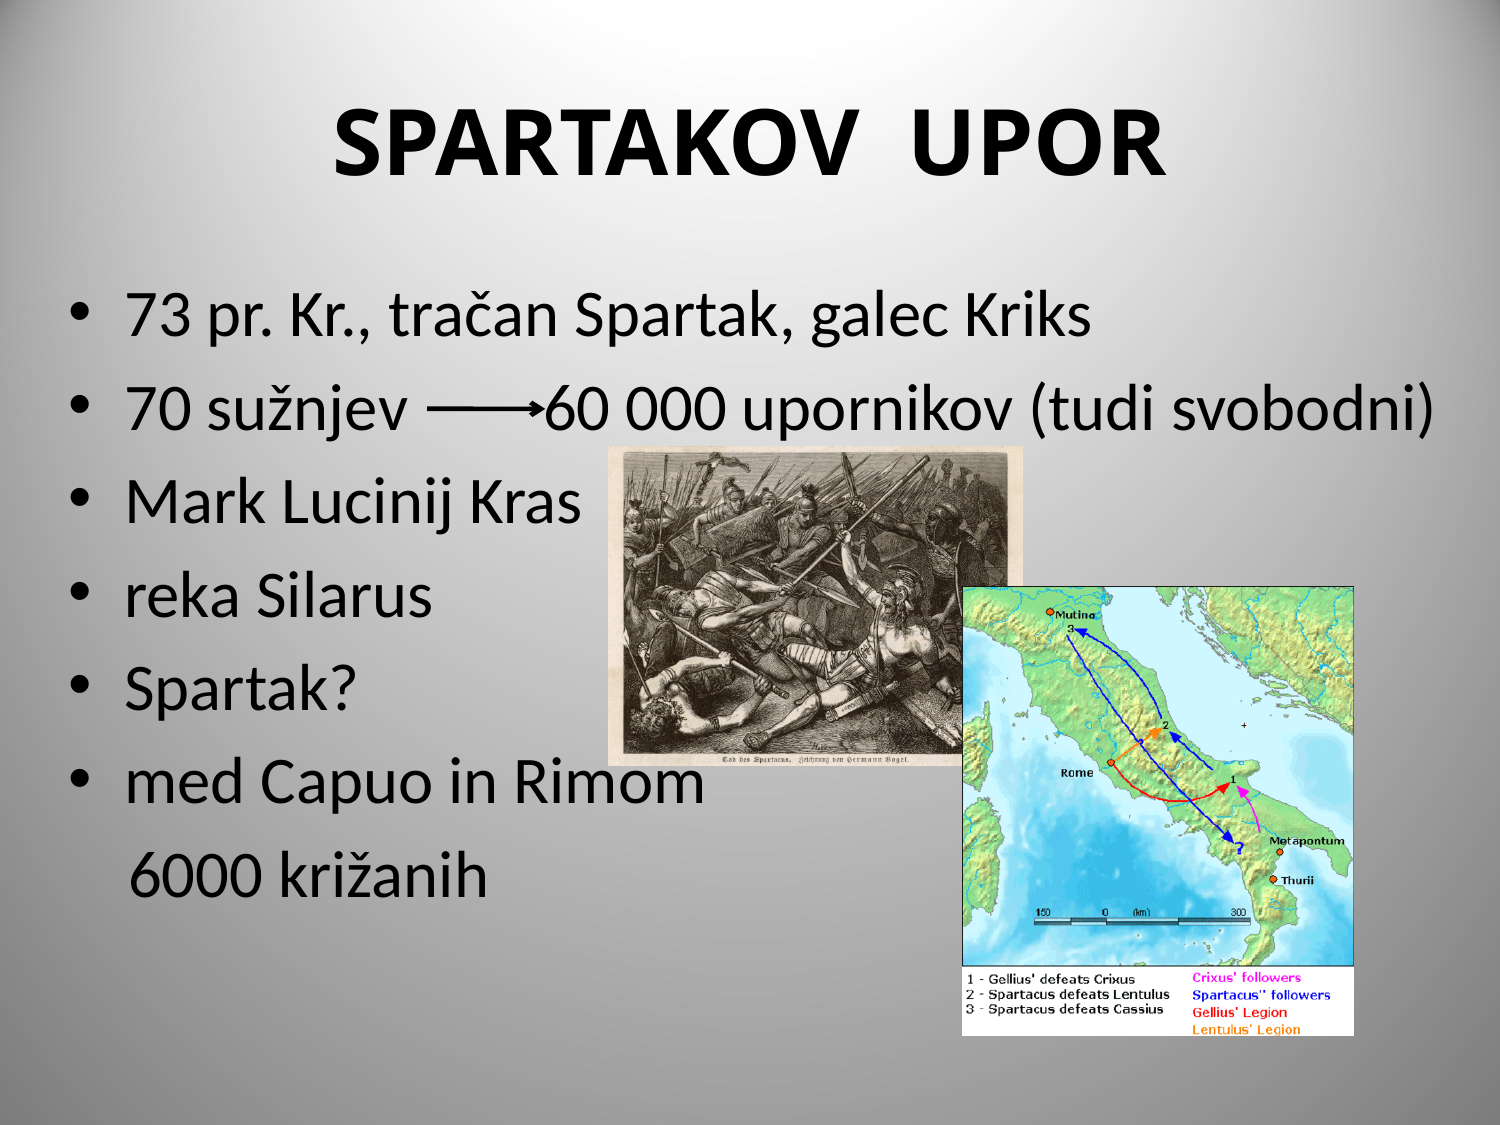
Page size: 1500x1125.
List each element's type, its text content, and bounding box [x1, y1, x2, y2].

picture [0, 0, 1500, 1125]
title SPARTAKOV UPOR [75, 45, 1425, 233]
list 73 pr. Kr., tračan Spartak, galec Kriks 70 sužnjev 60 000 upornikov (tudi svobodni) Mark Lucinij Kras reka Silarus Spartak? med Capuo in Rimom 6000 križanih [53, 262, 1471, 1005]
